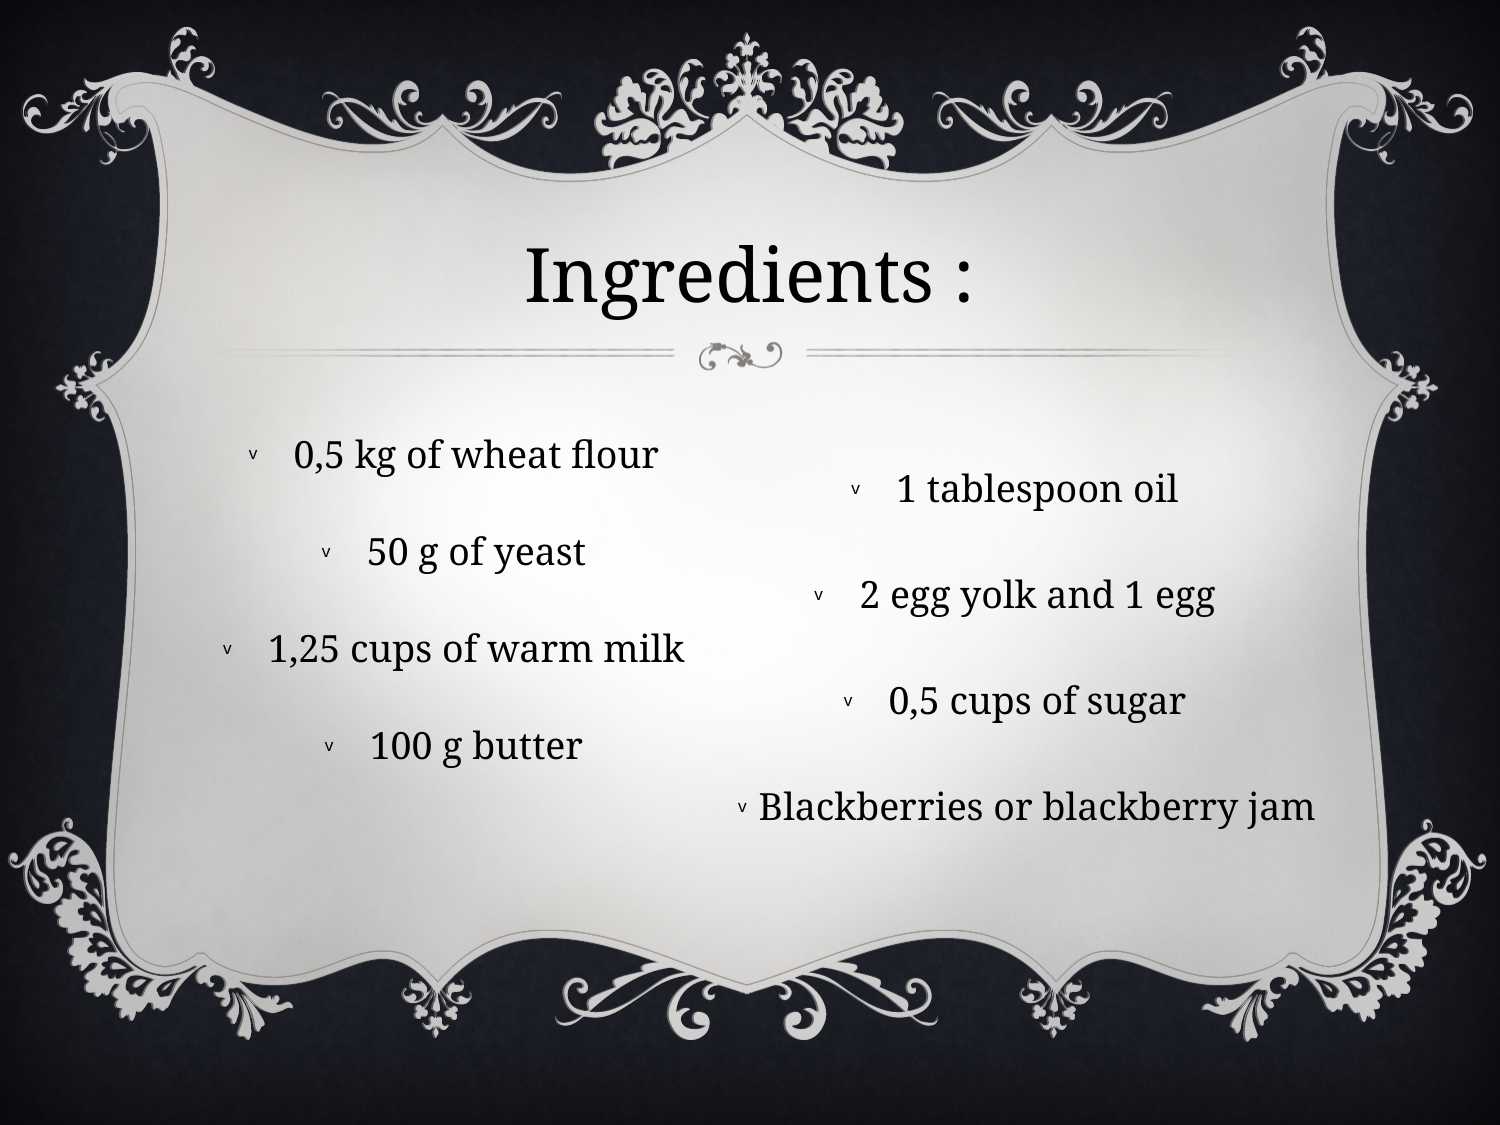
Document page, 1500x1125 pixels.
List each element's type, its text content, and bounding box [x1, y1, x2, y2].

list 1 tablespoon oil 2 egg yolk and 1 egg 0,5 cups of sugar Blackberries or blackberry jam [738, 437, 1329, 939]
list 0,5 kg of wheat flour 50 g of yeast 1,25 cups of warm milk 100 g butter [177, 393, 768, 1125]
title Ingredients : [225, 212, 1275, 348]
picture [0, 0, 1500, 1125]
